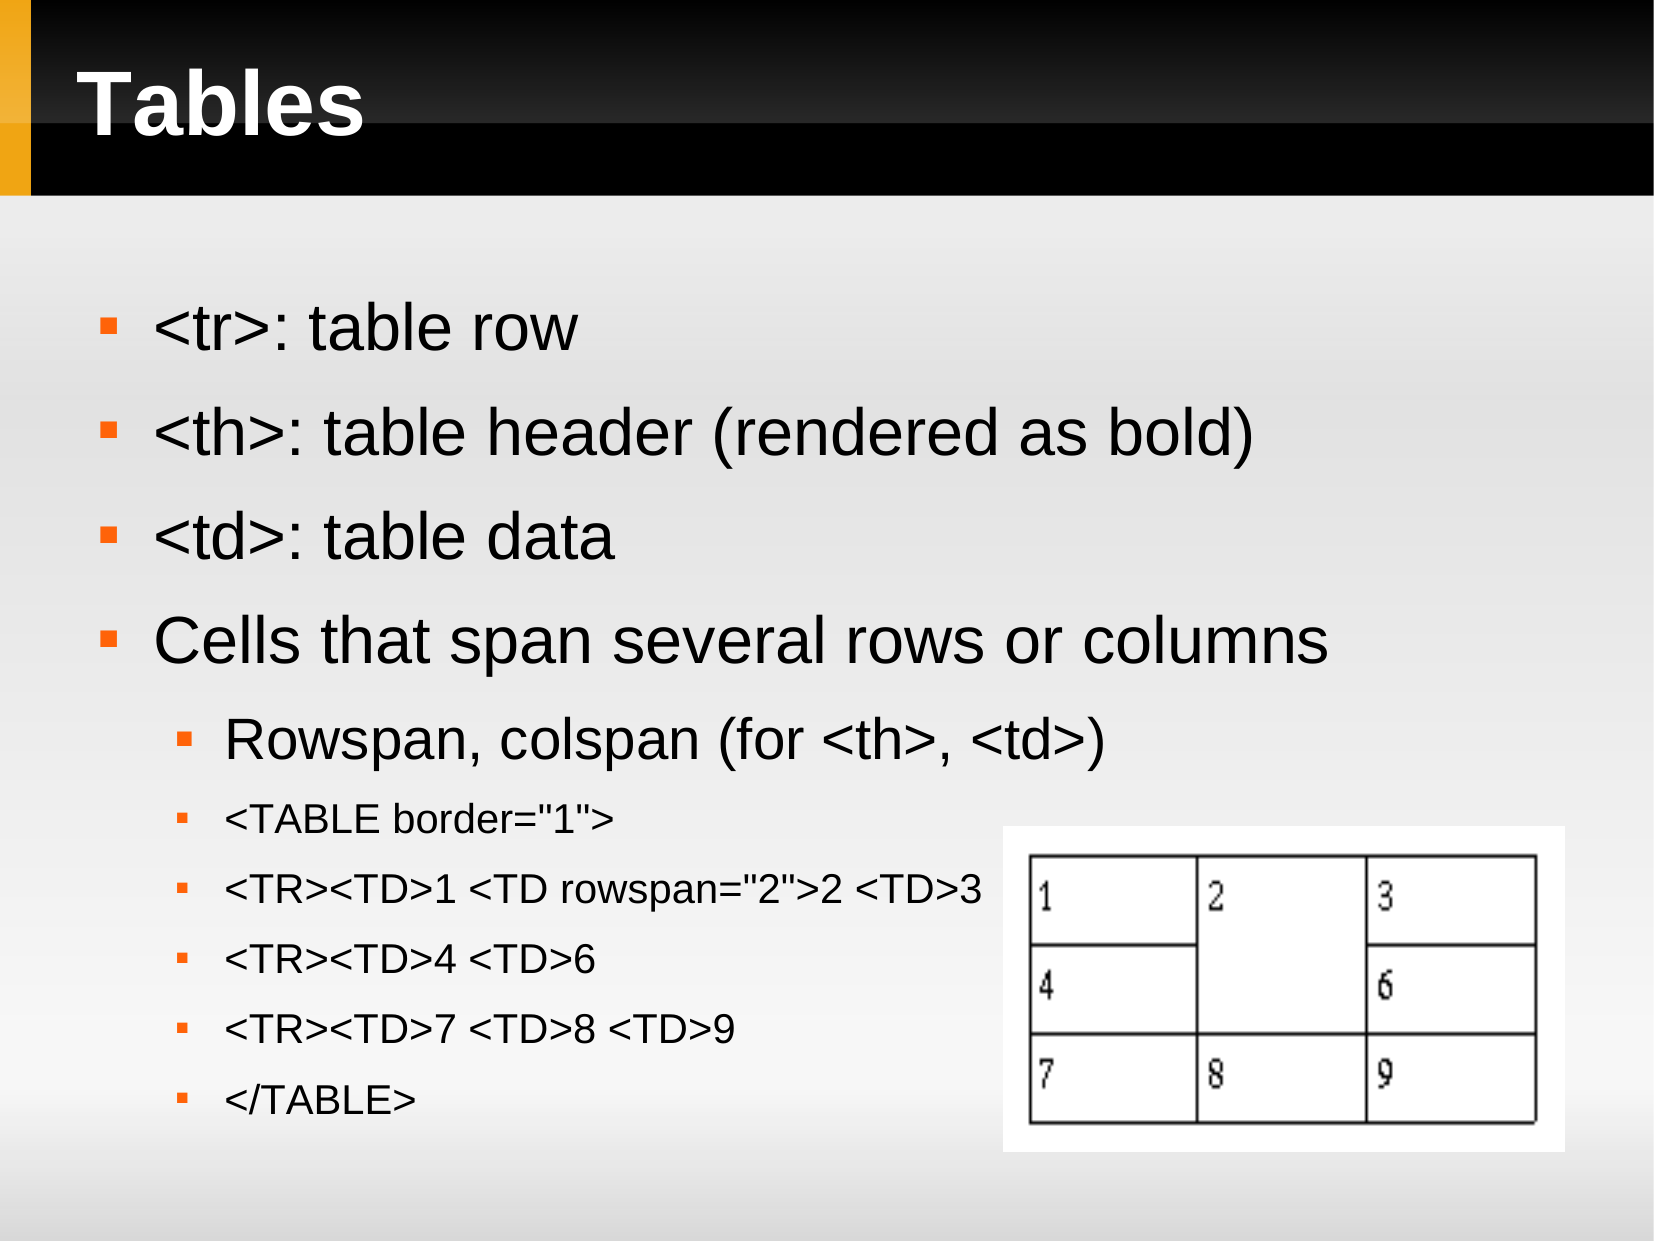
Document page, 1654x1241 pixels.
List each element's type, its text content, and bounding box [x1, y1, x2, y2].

picture [0, 0, 1654, 1241]
title Tables [76, 0, 1565, 208]
list <tr>: table row <th>: table header (rendered as bold) <td>: table data Cells that span several rows or columns Rowspan, colspan (for <th>, <td>) <TABLE border="1"> <TR><TD>1 <TD rowspan="2">2 <TD>3 <TR><TD>4 <TD>6 <TR><TD>7 <TD>8 <TD>9 </TABLE> [82, 290, 1571, 1123]
